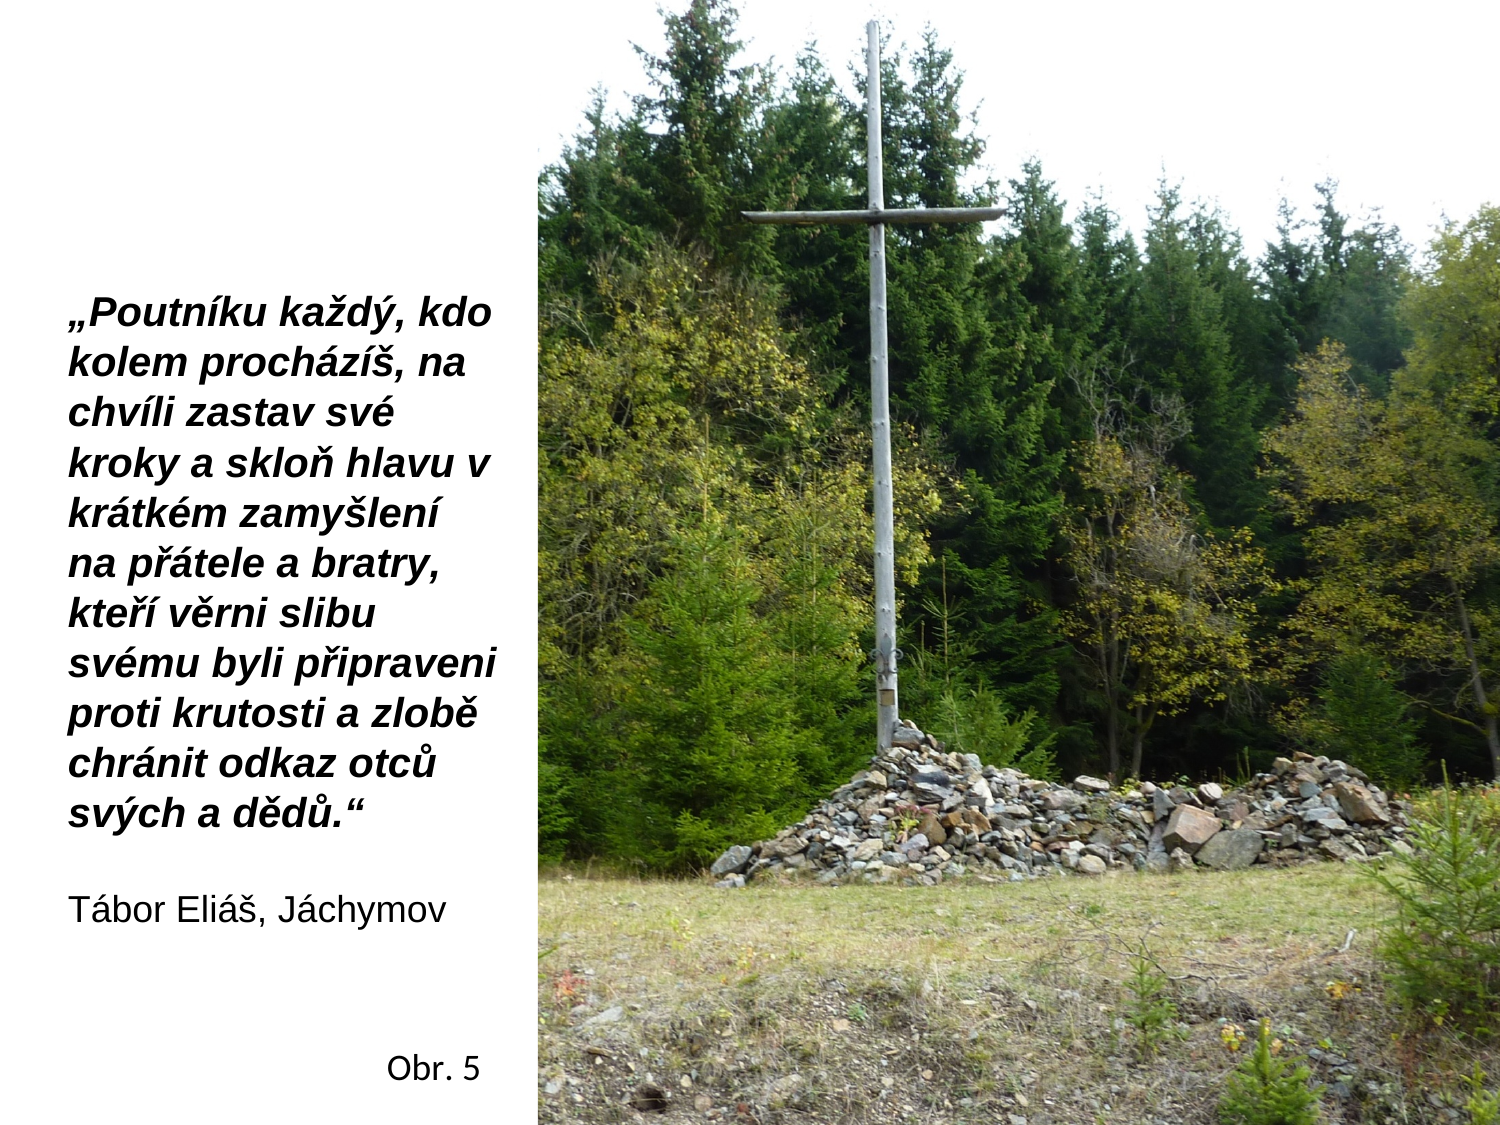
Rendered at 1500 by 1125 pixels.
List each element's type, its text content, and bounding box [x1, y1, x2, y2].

text_box „Poutníku každý, kdo kolem procházíš, na chvíli zastav své kroky a skloň hlavu v krátkém zamyšlení na přátele a bratry, kteří věrni slibu svému byli připraveni proti krutosti a zlobě chránit odkaz otců svých a dědů.“ Tábor Eliáš, Jáchymov [53, 277, 514, 1029]
text_box Obr. 5 [372, 1034, 514, 1096]
text_box [537, 0, 1500, 1125]
